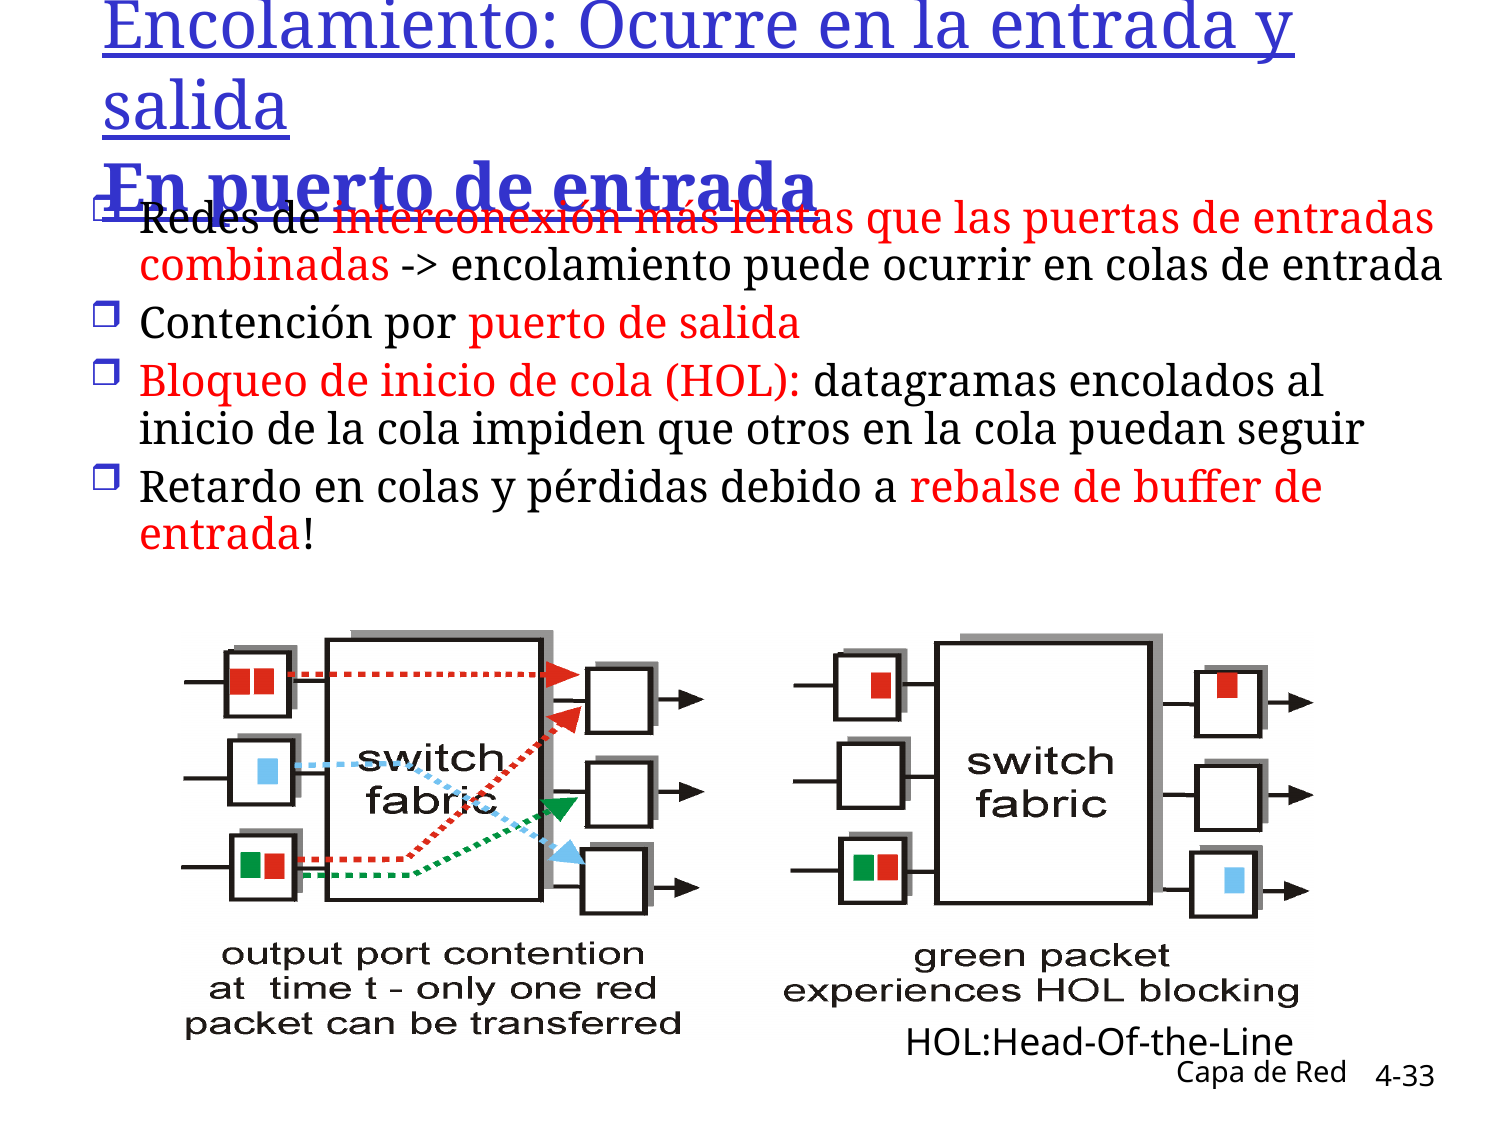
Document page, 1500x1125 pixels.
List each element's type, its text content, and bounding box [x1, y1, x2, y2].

list Redes de interconexión más lentas que las puertas de entradas combinadas -> encolamiento puede ocurrir en colas de entrada Contención por puerto de salida Bloqueo de inicio de cola (HOL): datagramas encolados al inicio de la cola impiden que otros en la cola puedan seguir Retardo en colas y pérdidas debido a rebalse de buffer de entrada! [75, 187, 1463, 605]
title Encolamiento: Ocurre en la entrada y salida En puerto de entrada [87, 15, 1426, 187]
picture [181, 630, 1314, 1040]
text_box HOL:Head-Of-the-Line [890, 1015, 1310, 1072]
